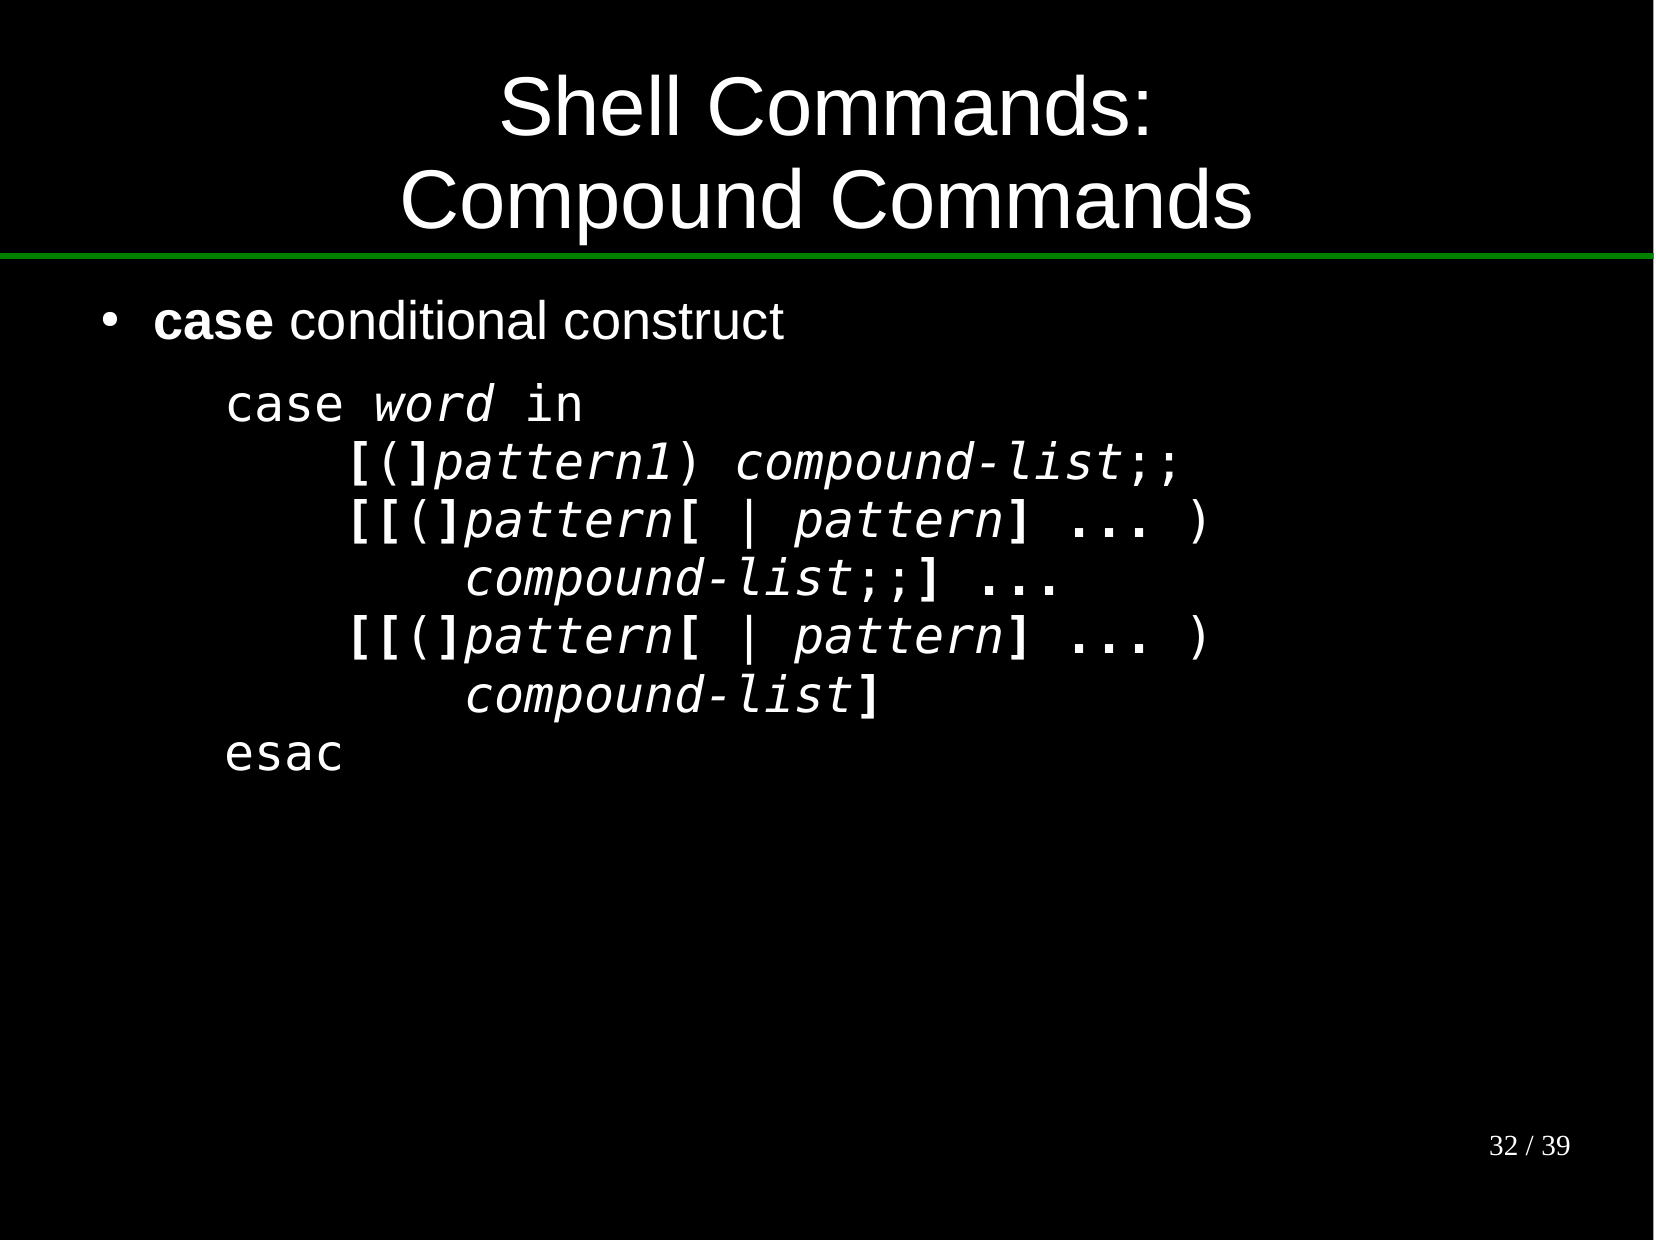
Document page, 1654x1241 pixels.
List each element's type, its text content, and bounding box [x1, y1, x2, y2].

list case conditional construct case word in [(]pattern1) compound-list;; [[(]pattern[ | pattern] ... ) compound-list;;] ... [[(]pattern[ | pattern] ... ) compound-list] esac [82, 290, 1538, 1010]
title Shell Commands: Compound Commands [82, 49, 1571, 257]
